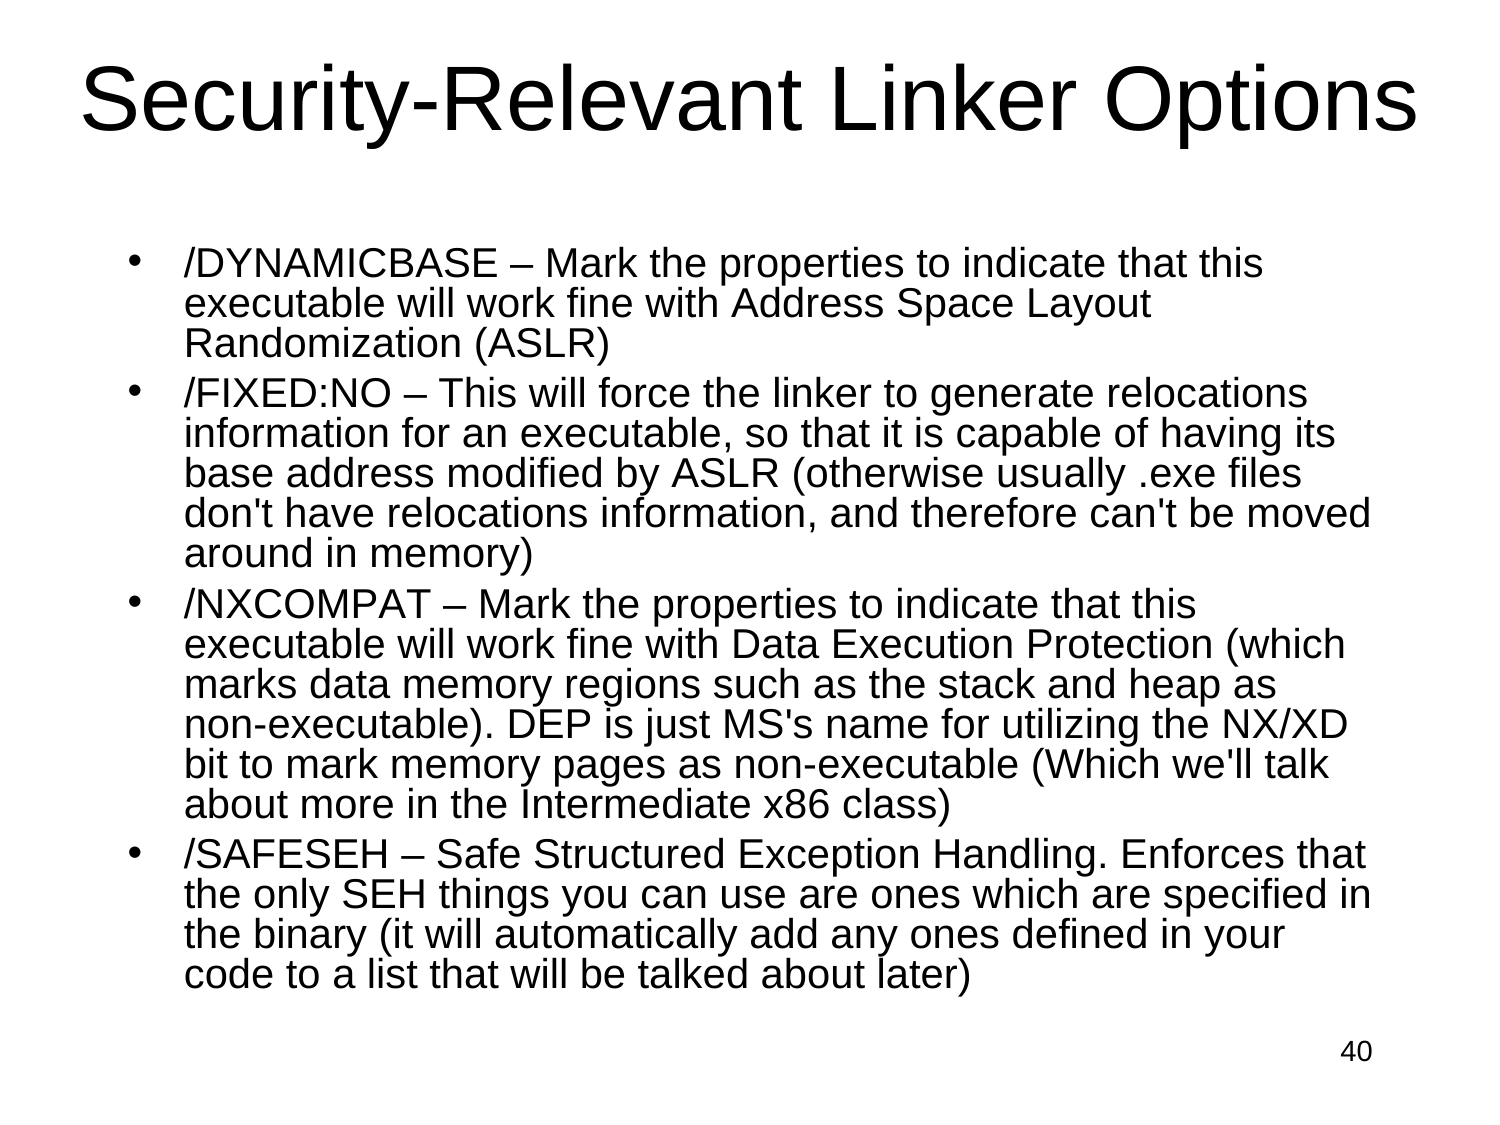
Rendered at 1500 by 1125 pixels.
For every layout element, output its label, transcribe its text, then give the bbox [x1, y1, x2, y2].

list /DYNAMICBASE – Mark the properties to indicate that this executable will work fine with Address Space Layout Randomization (ASLR) /FIXED:NO – This will force the linker to generate relocations information for an executable, so that it is capable of having its base address modified by ASLR (otherwise usually .exe files don't have relocations information, and therefore can't be moved around in memory) /NXCOMPAT – Mark the properties to indicate that this executable will work fine with Data Execution Protection (which marks data memory regions such as the stack and heap as non-executable). DEP is just MS's name for utilizing the NX/XD bit to mark memory pages as non-executable (Which we'll talk about more in the Intermediate x86 class) /SAFESEH – Safe Structured Exception Handling. Enforces that the only SEH things you can use are ones which are specified in the binary (it will automatically add any ones defined in your code to a list that will be talked about later) [112, 237, 1388, 1051]
title Security-Relevant Linker Options [0, 0, 1500, 188]
text_box <number> [1074, 1025, 1388, 1101]
